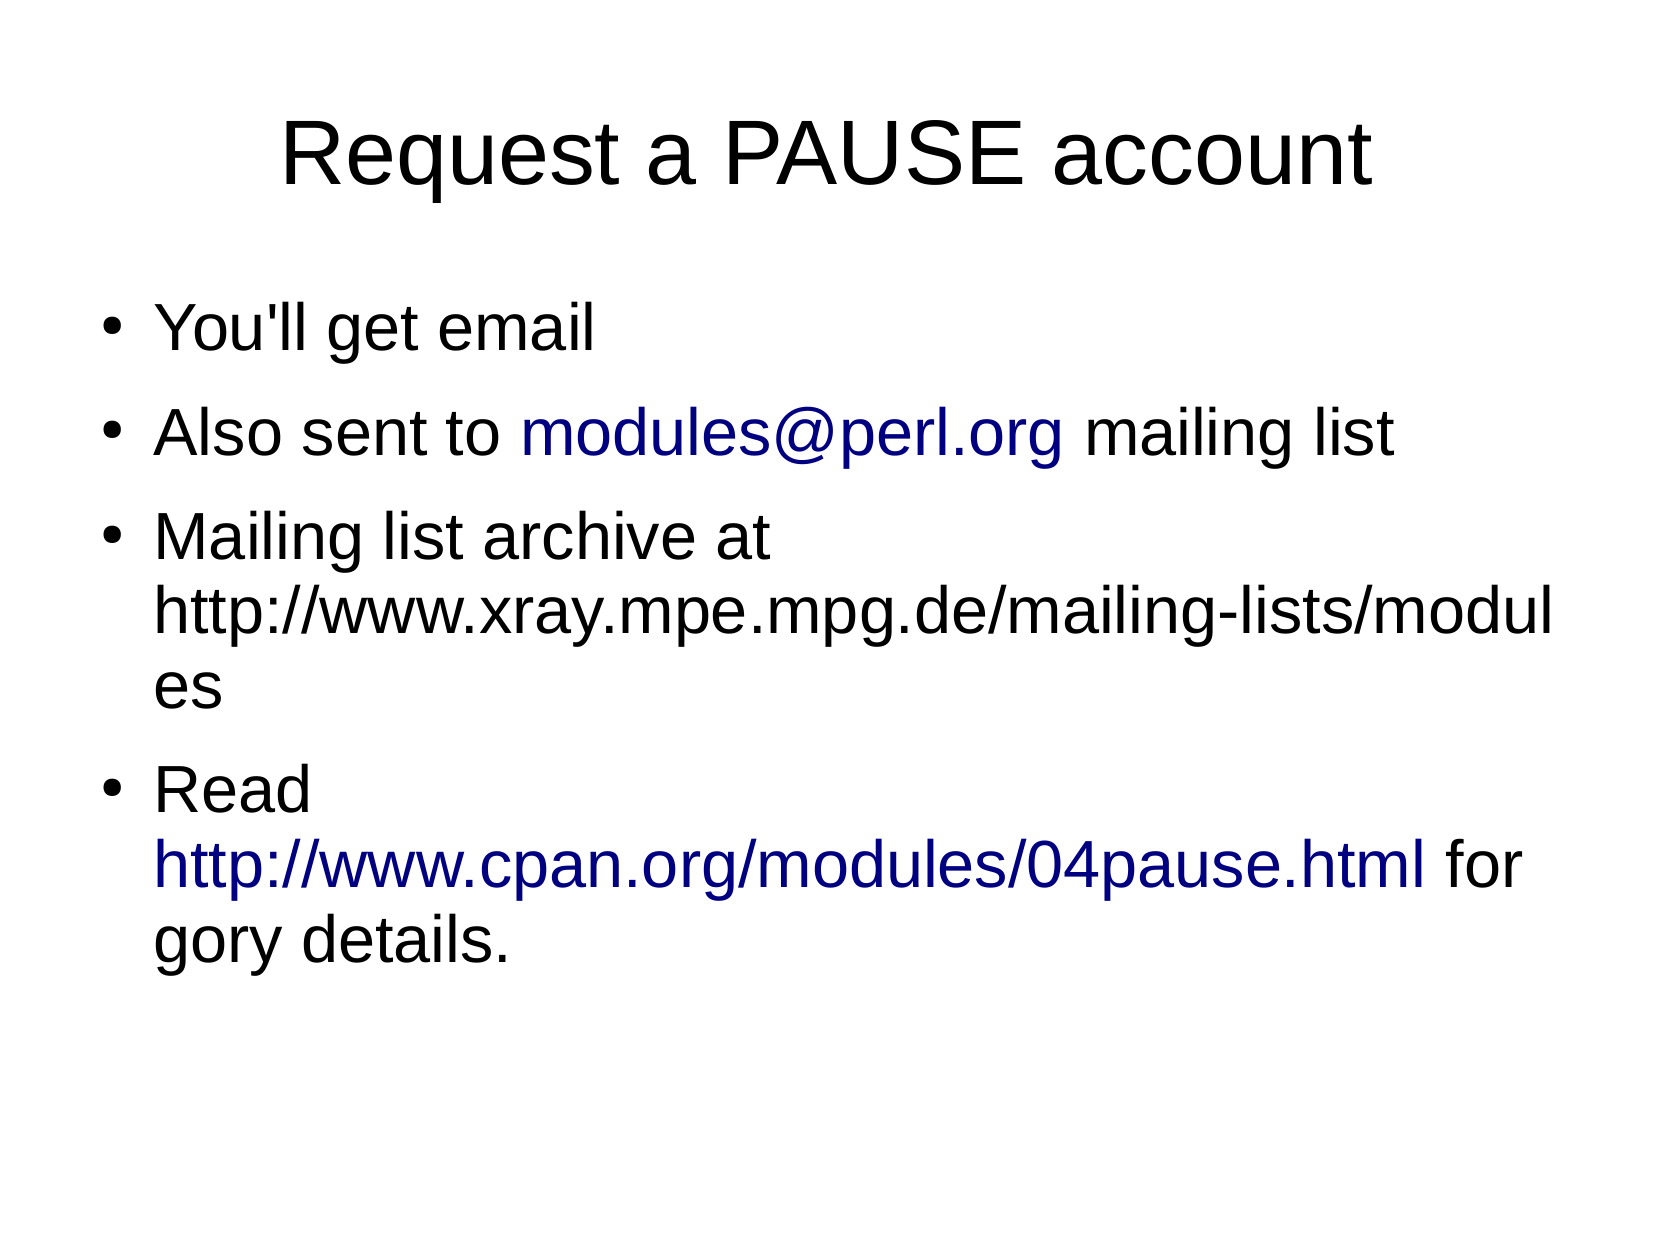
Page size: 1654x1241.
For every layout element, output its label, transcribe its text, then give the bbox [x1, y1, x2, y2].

list You'll get email Also sent to modules@perl.org mailing list Mailing list archive at http://www.xray.mpe.mpg.de/mailing-lists/modules Read http://www.cpan.org/modules/04pause.html for gory details. [82, 290, 1571, 1109]
title Request a PAUSE account [82, 49, 1571, 257]
